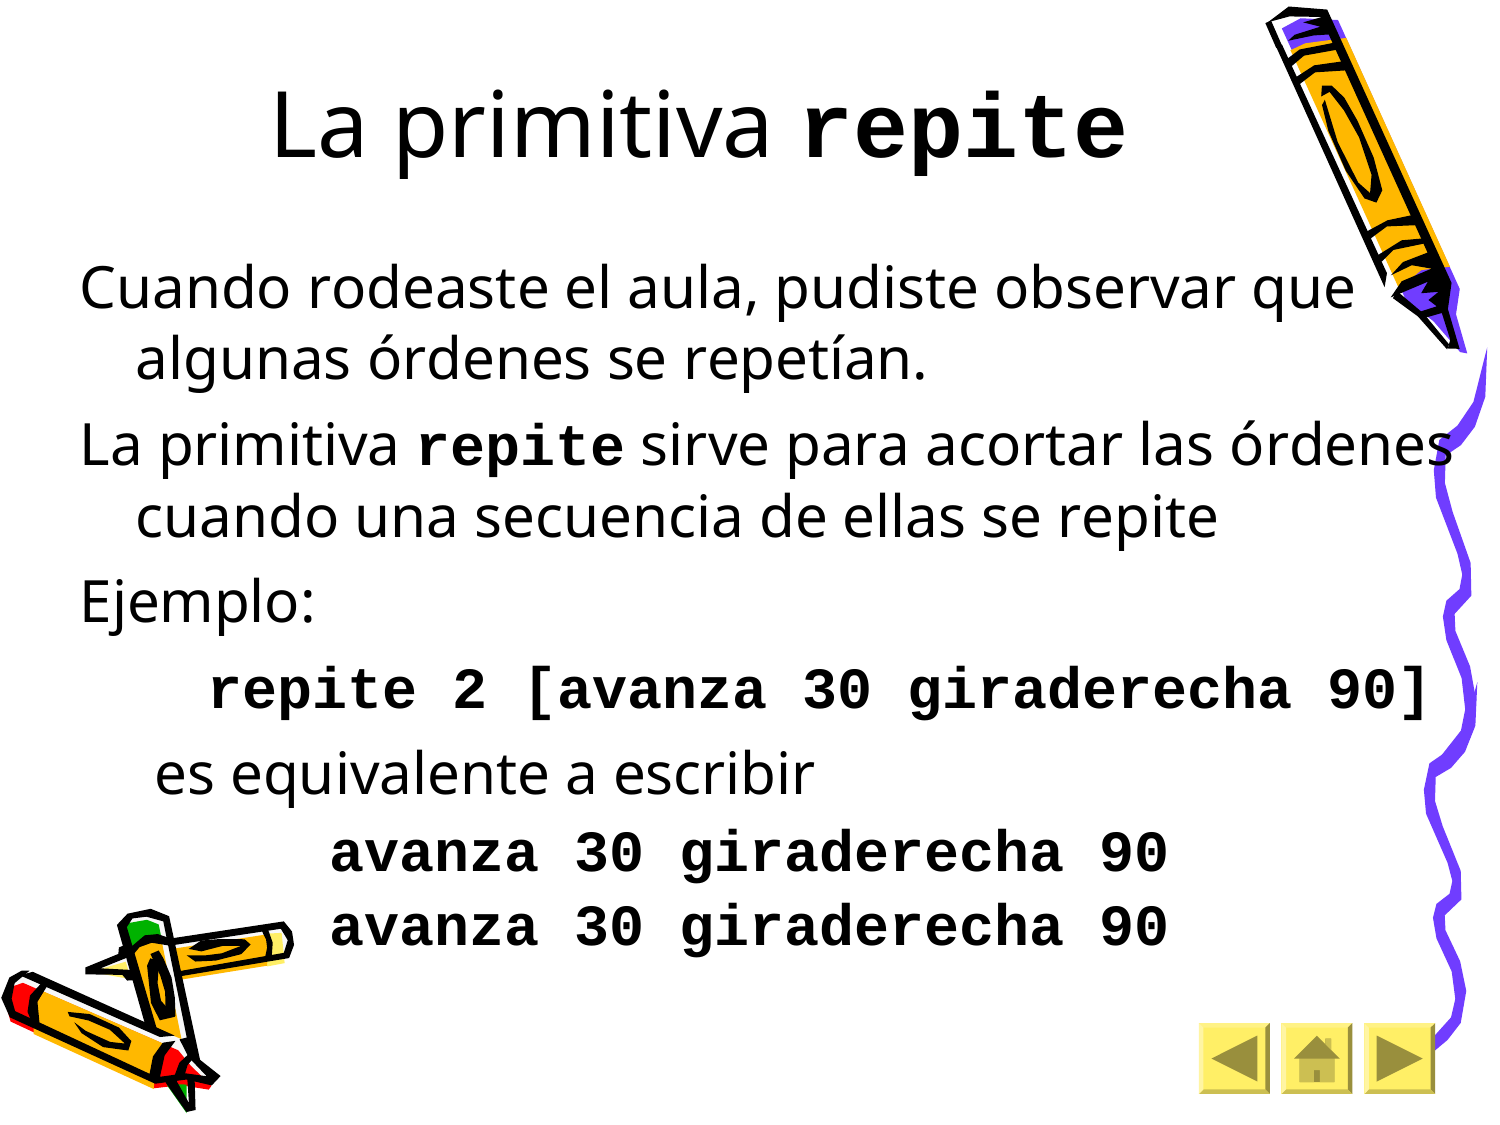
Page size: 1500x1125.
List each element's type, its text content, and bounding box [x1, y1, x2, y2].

text_box [1283, 1023, 1353, 1094]
list Cuando rodeaste el aula, pudiste observar que algunas órdenes se repetían. La primitiva repite sirve para acortar las órdenes cuando una secuencia de ellas se repite Ejemplo: repite 2 [avanza 30 giraderecha 90] es equivalente a escribir avanza 30 giraderecha 90 avanza 30 giraderecha 90 [64, 243, 1500, 1059]
title La primitiva repite [135, 48, 1263, 193]
text_box [1366, 1023, 1436, 1094]
text_box [1200, 1023, 1270, 1094]
